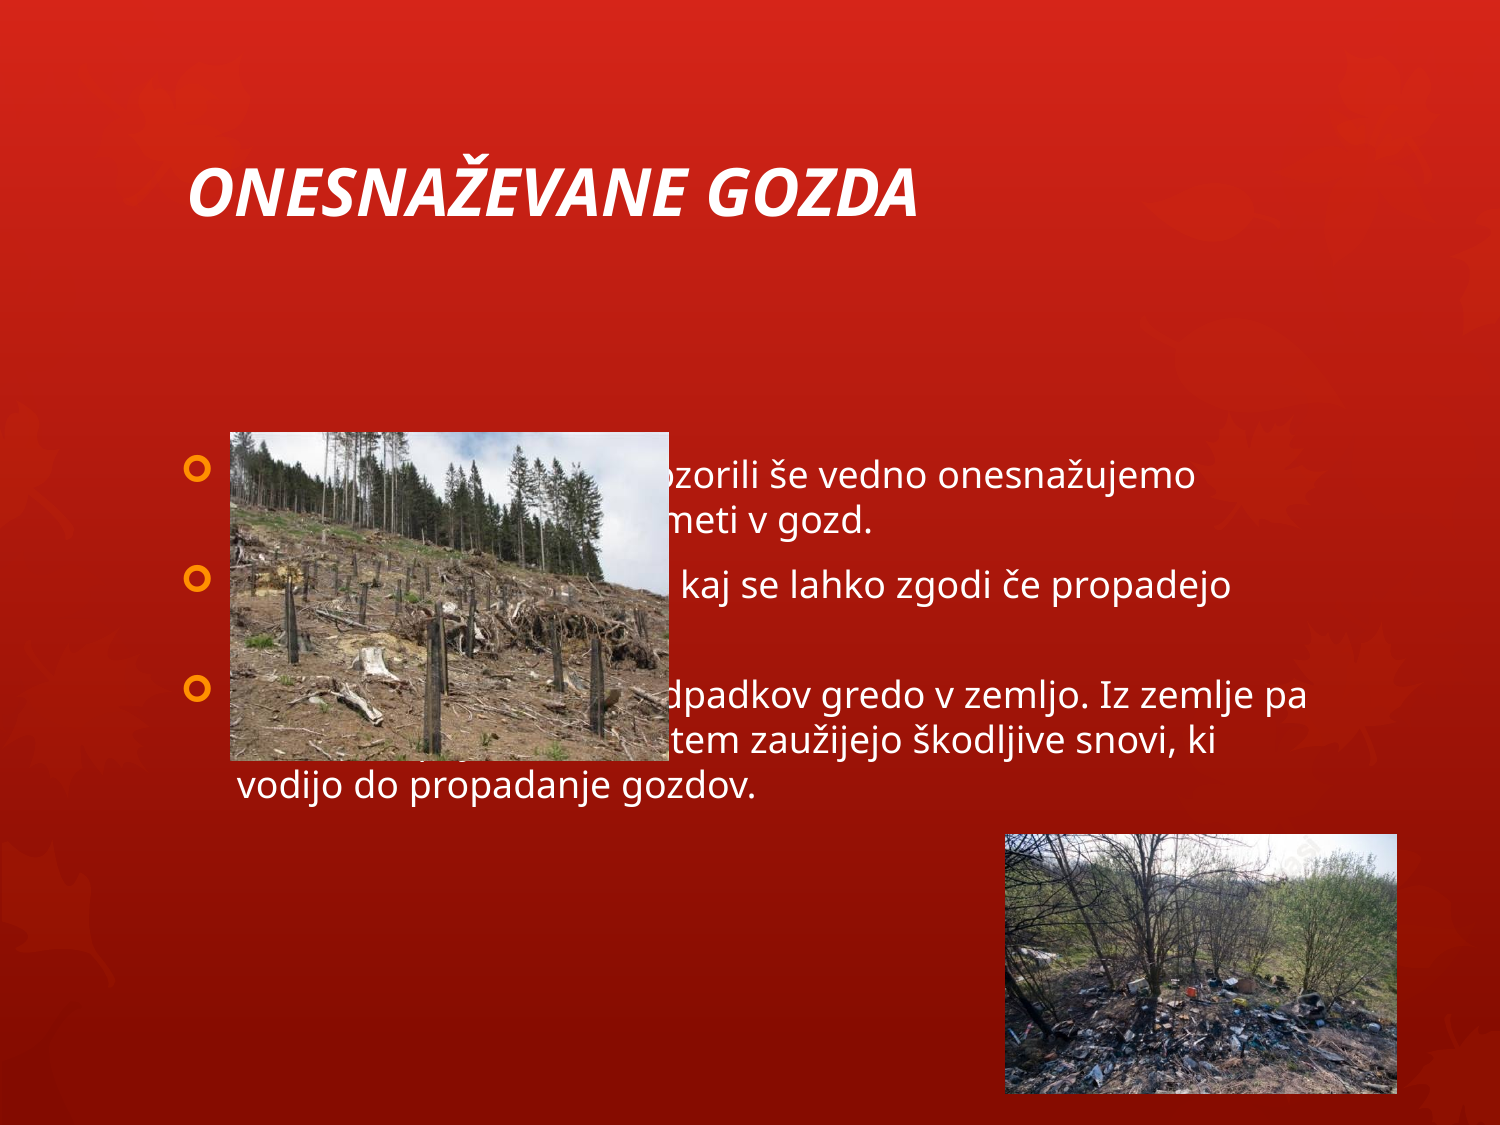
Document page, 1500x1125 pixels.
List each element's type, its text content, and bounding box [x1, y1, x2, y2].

title ONESNAŽEVANE GOZDA [171, 113, 1341, 266]
list Ljudje kljub mnogim opozorili še vedno onesnažujemo gozdove z odlaganjem smeti v gozd. Premalo smo ozaveščeni kaj se lahko zgodi če propadejo gozdovi. Snovi ,ki jih dež spira z odpadkov gredo v zemljo. Iz zemlje pa drevesa črpajo vodo in z tem zaužijejo škodljive snovi, ki vodijo do propadanje gozdov. [165, 296, 1335, 962]
picture [230, 432, 669, 761]
picture [1005, 834, 1397, 1094]
